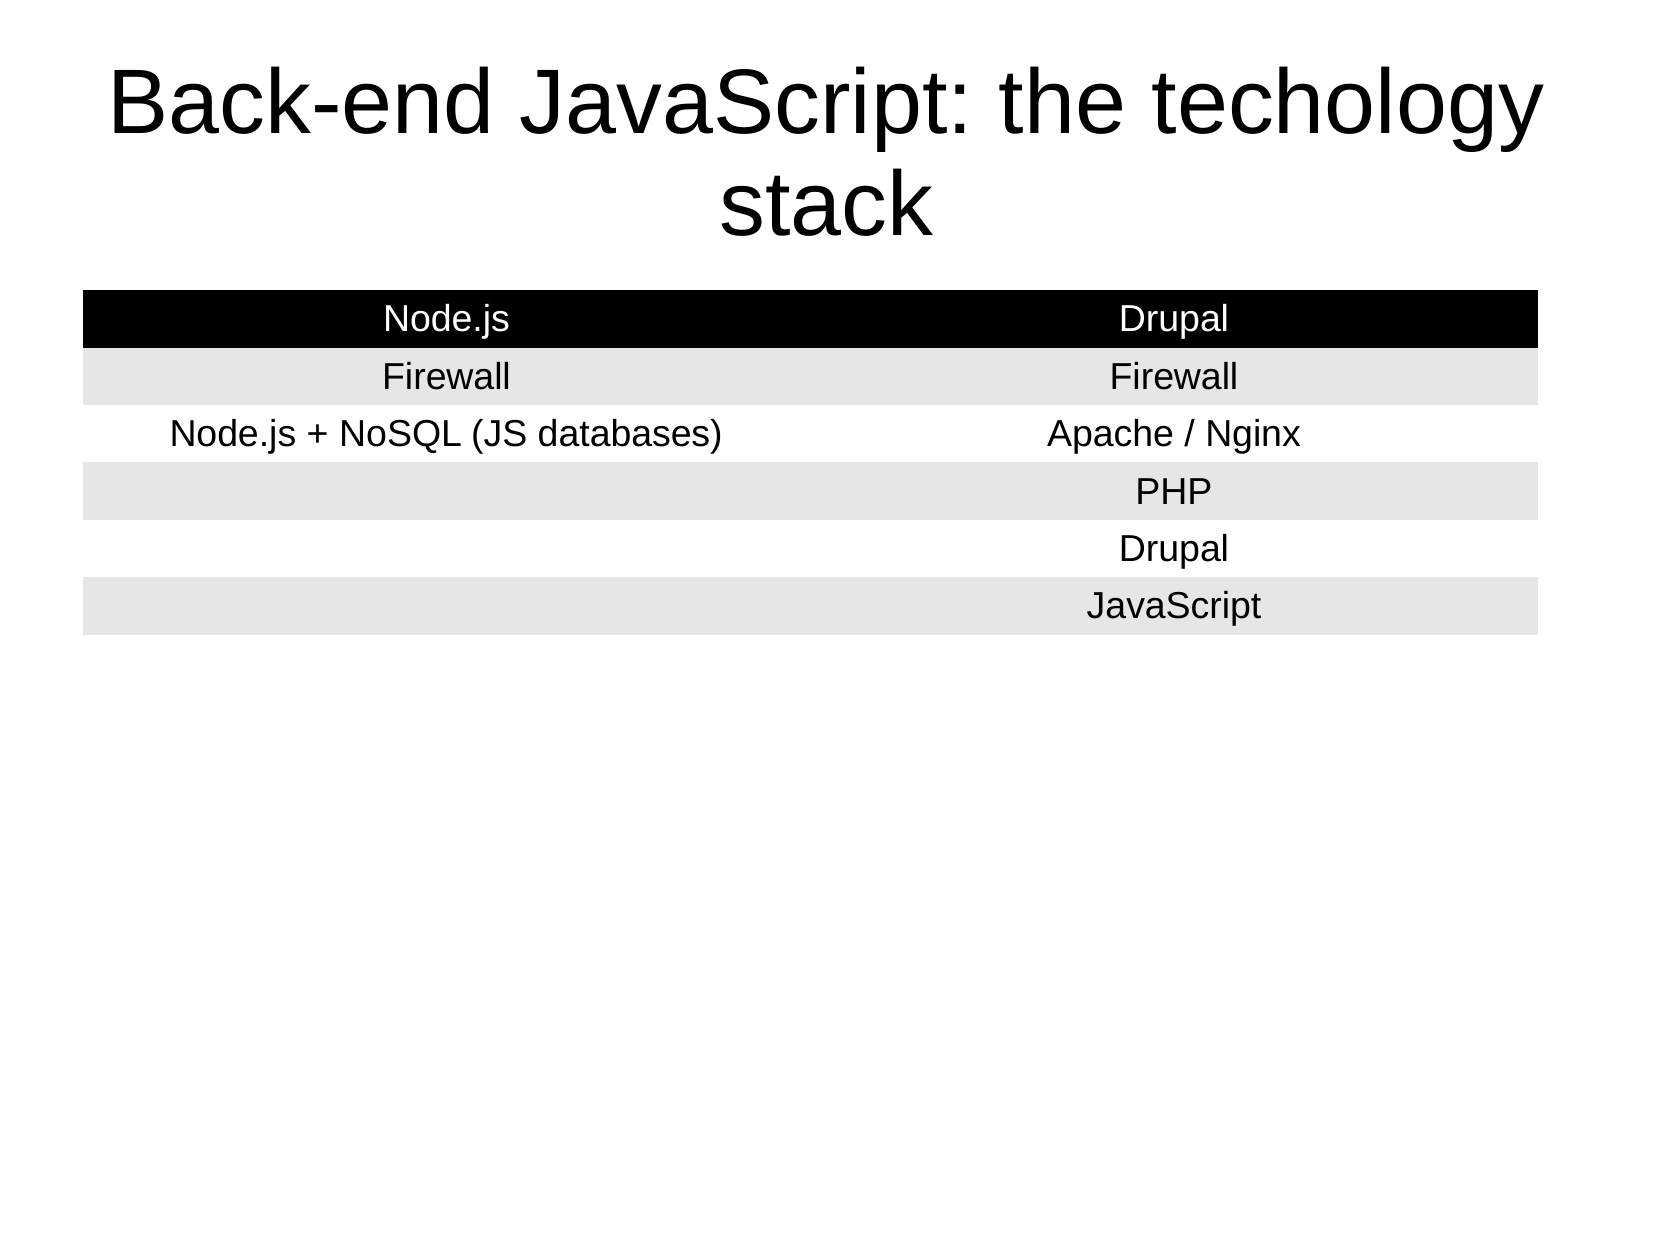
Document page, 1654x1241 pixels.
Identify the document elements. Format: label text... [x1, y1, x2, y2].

table_cell Firewall [83, 348, 810, 405]
table_cell Apache / Nginx [810, 405, 1538, 462]
table_cell [83, 520, 810, 577]
table_cell Firewall [810, 348, 1538, 405]
table_cell JavaScript [810, 577, 1538, 635]
table_cell PHP [810, 462, 1538, 520]
table_cell Node.js + NoSQL (JS databases) [83, 405, 810, 462]
table_header Node.js [83, 290, 810, 348]
title Back-end JavaScript: the techology stack [82, 49, 1571, 257]
table_cell [83, 577, 810, 635]
table_header Drupal [810, 290, 1538, 348]
table_cell Drupal [810, 520, 1538, 577]
table_cell [83, 462, 810, 520]
